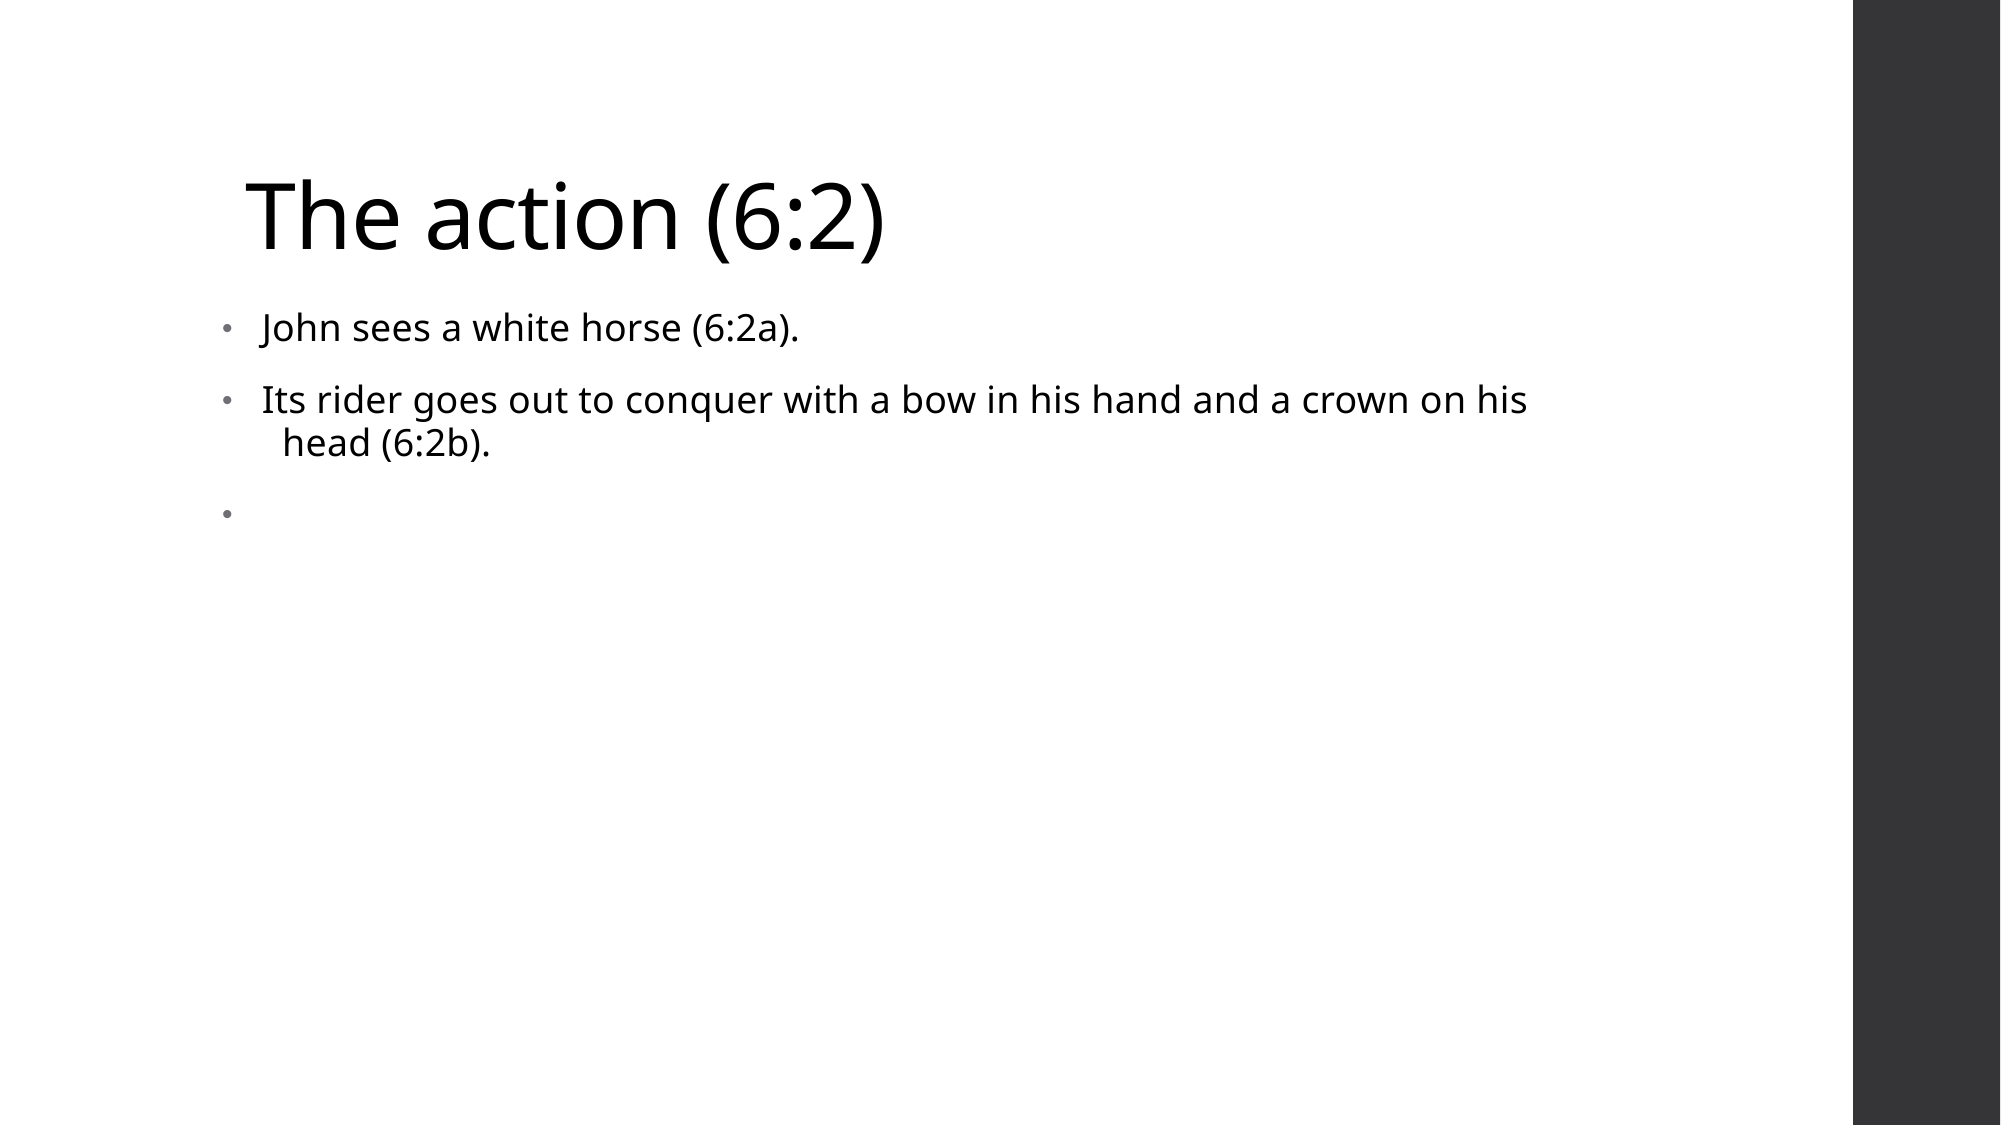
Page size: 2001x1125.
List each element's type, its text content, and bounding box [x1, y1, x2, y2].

list John sees a white horse (6:2a). Its rider goes out to conquer with a bow in his hand and a crown on his head (6:2b). [206, 299, 1617, 1014]
title The action (6:2) [206, 60, 1797, 278]
